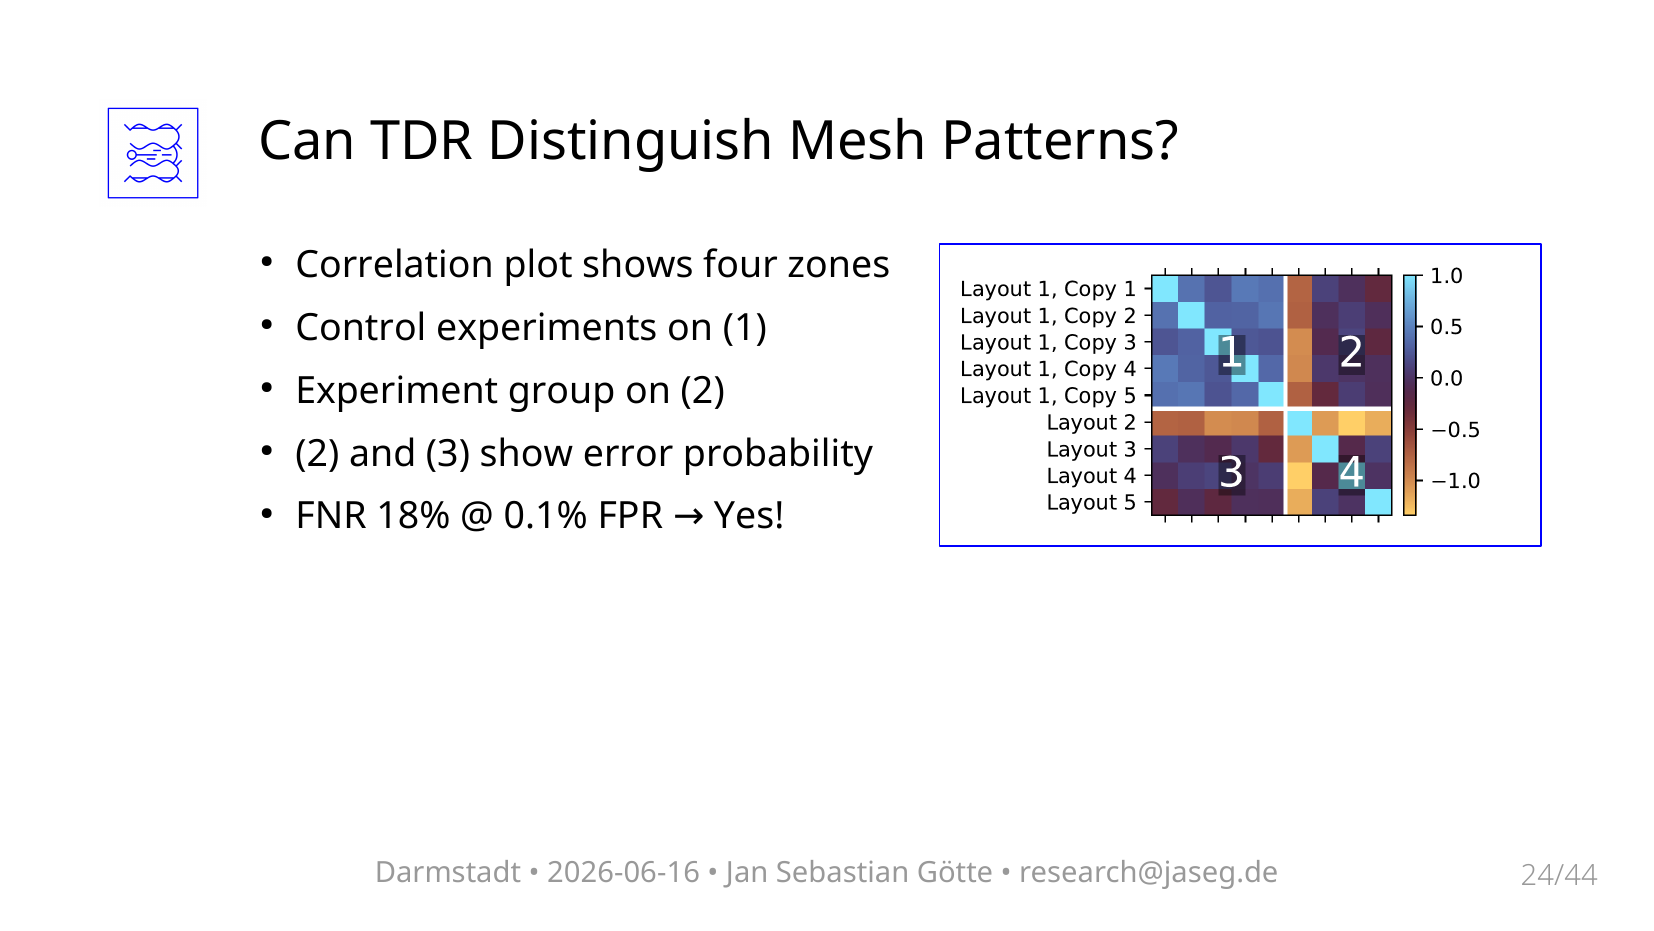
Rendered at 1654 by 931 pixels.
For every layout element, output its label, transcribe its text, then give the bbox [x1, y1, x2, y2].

text_box Correlation plot shows four zones Control experiments on (1) Experiment group on (2) (2) and (3) show error probability FNR 18% @ 0.1% FPR → Yes! [260, 237, 907, 784]
picture [940, 244, 1541, 545]
text_box Can TDR Distinguish Mesh Patterns? [243, 93, 1543, 213]
picture [99, 99, 207, 207]
